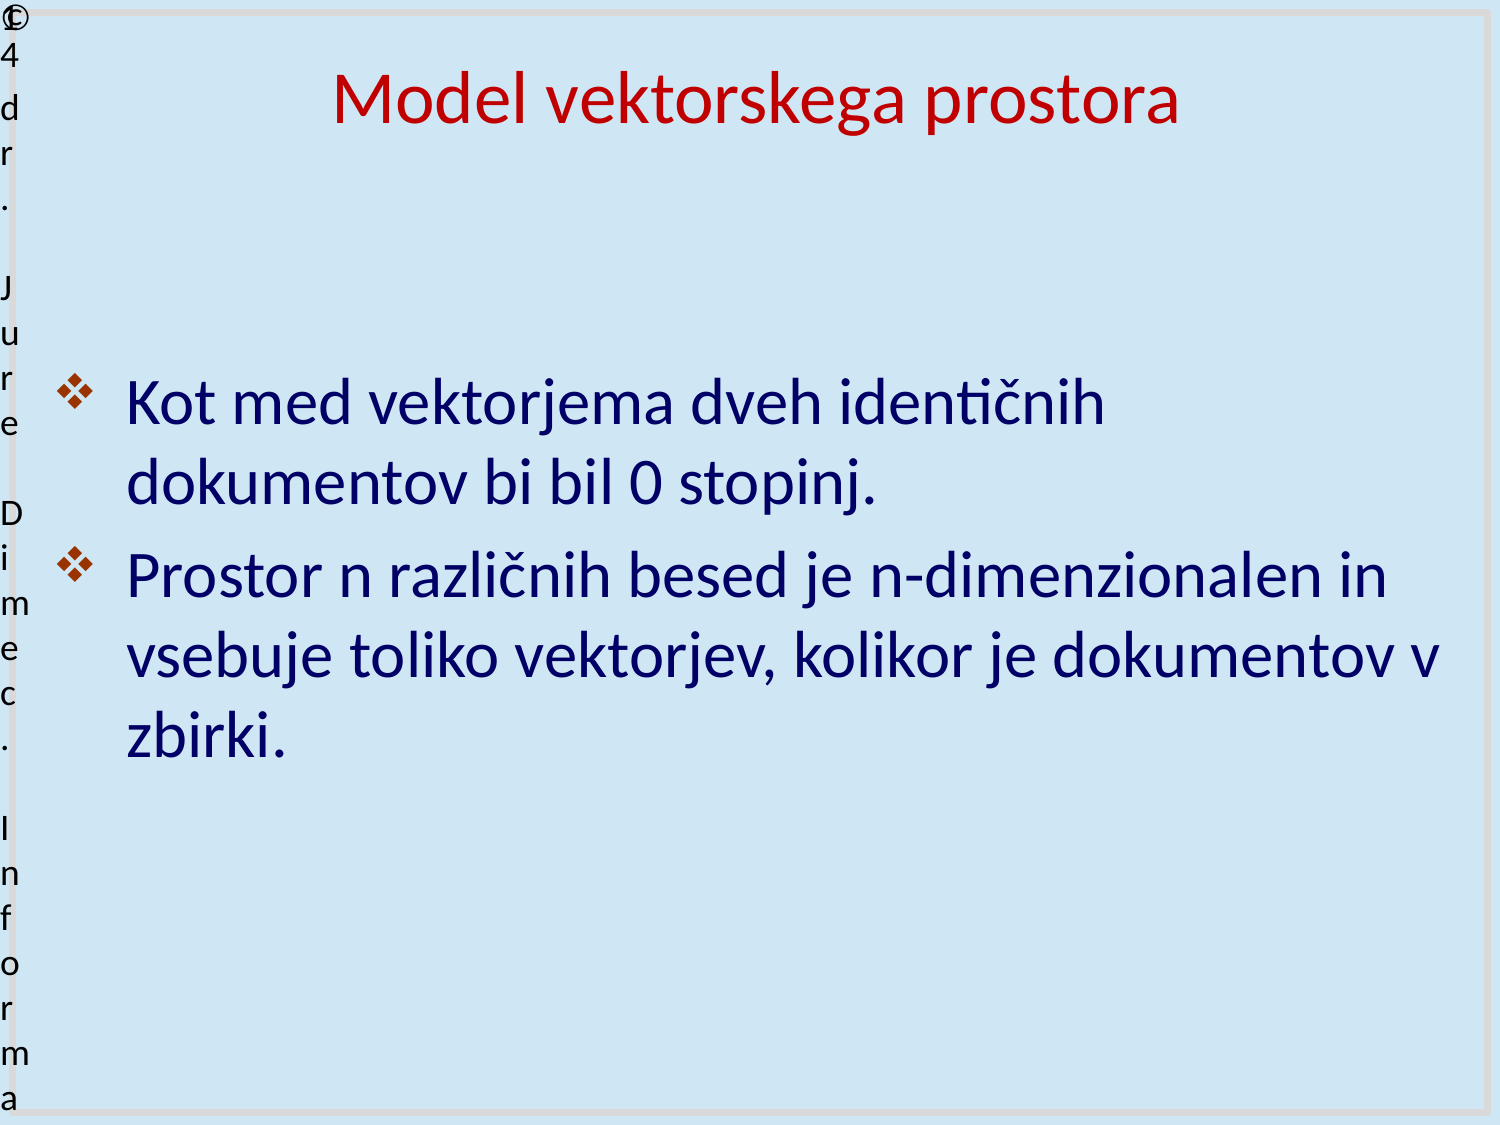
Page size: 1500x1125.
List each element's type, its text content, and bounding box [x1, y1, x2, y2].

title Model vektorskega prostora [37, 37, 1475, 150]
list Kot med vektorjema dveh identičnih dokumentov bi bil 0 stopinj. Prostor n različnih besed je n-dimenzionalen in vsebuje toliko vektorjev, kolikor je dokumentov v zbirki. [37, 350, 1475, 1050]
